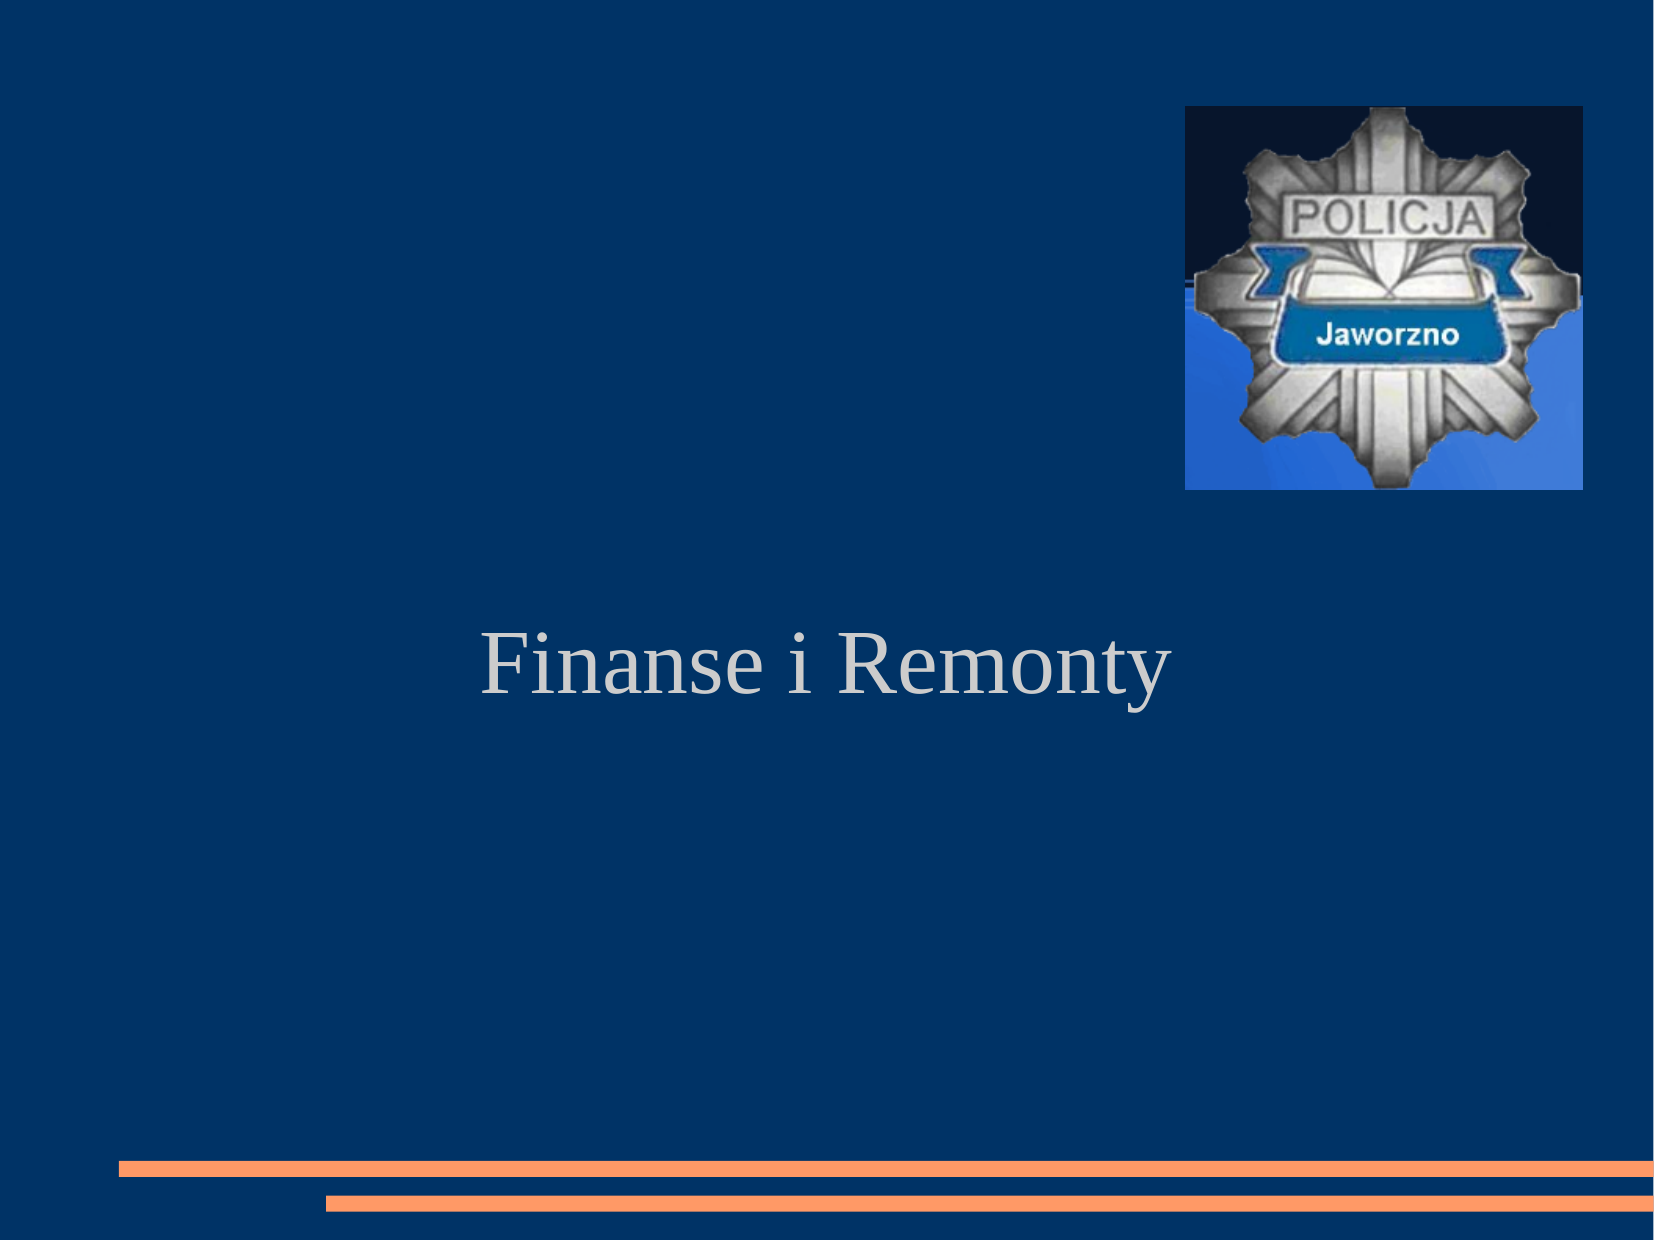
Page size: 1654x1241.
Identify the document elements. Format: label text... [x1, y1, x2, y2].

picture [1185, 106, 1583, 490]
subtitle Finanse i Remonty [82, 49, 1571, 1174]
